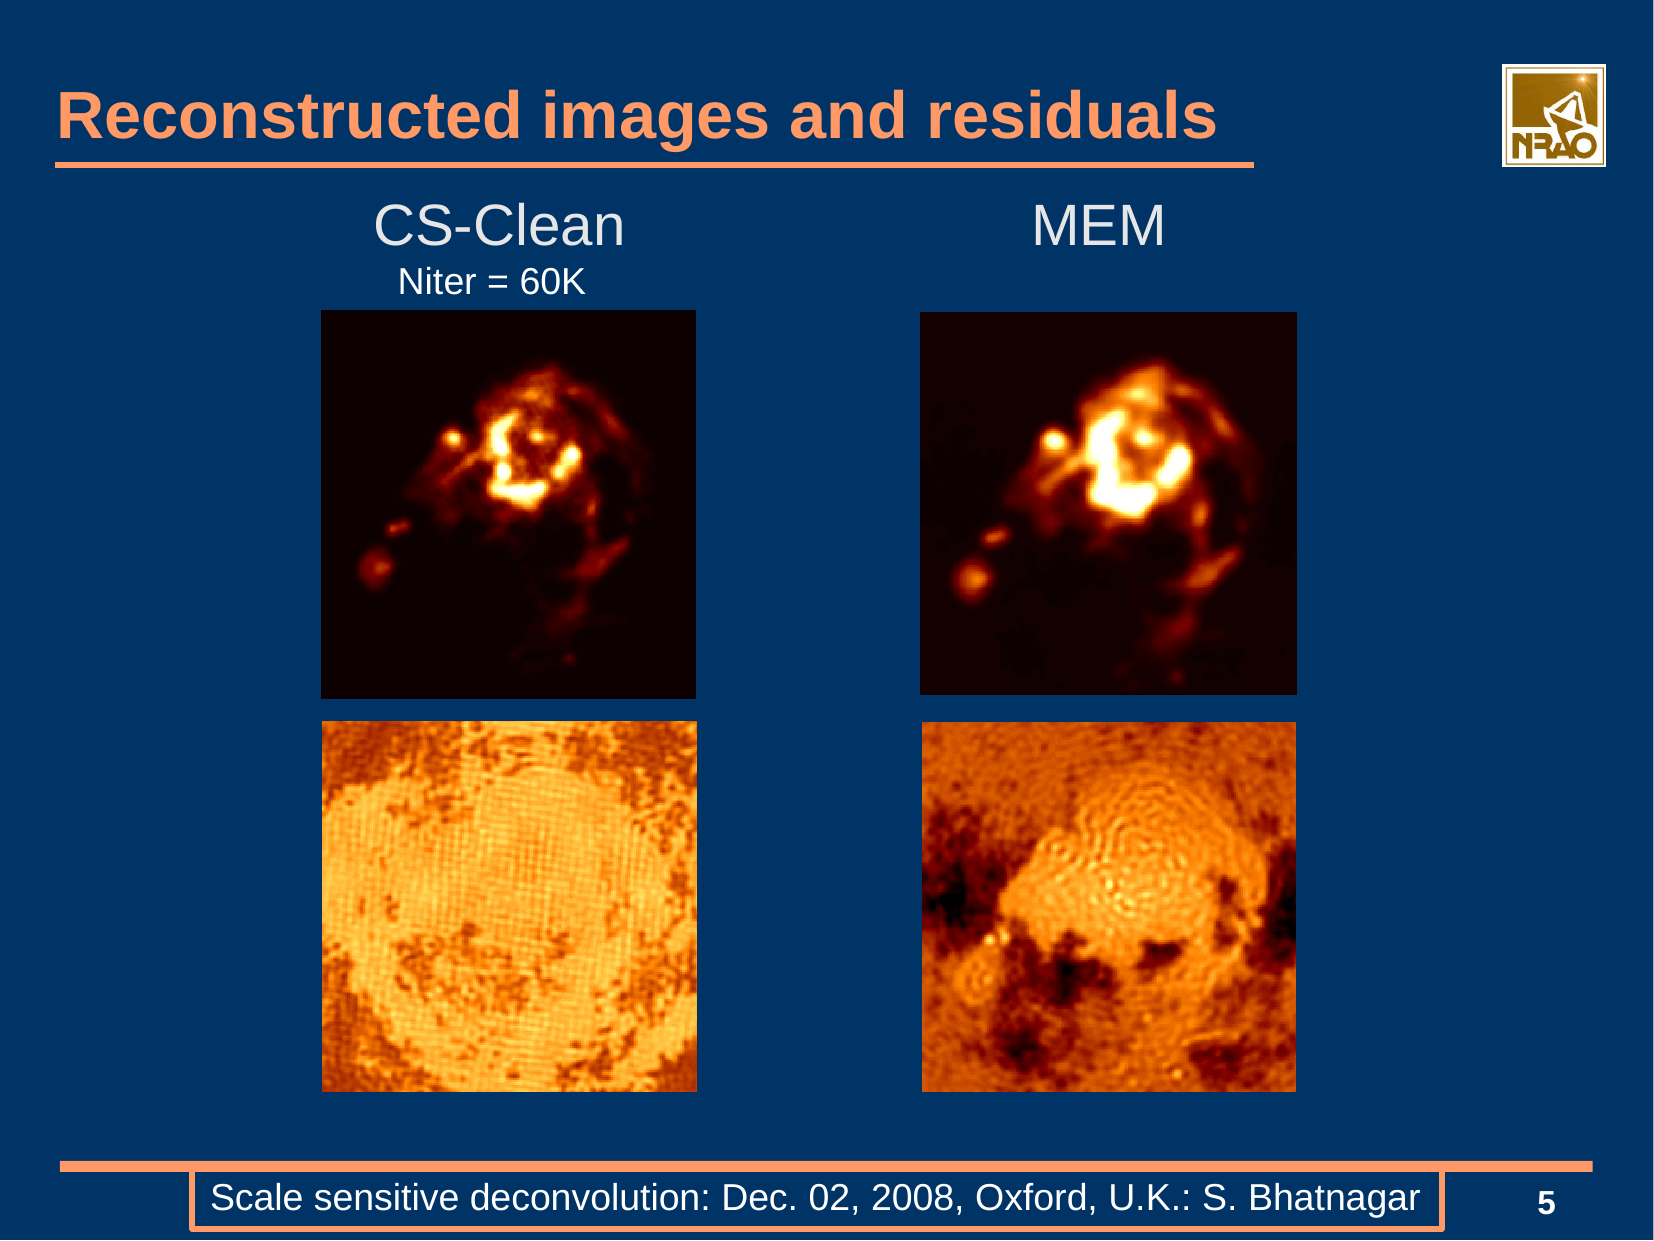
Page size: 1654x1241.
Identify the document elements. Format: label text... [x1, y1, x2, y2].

picture [920, 312, 1297, 695]
list CS-Clean MEM [63, 192, 1601, 1133]
picture [321, 310, 696, 699]
picture [1502, 64, 1606, 167]
text_box Niter = 60K [382, 252, 602, 310]
title Reconstructed images and residuals [56, 71, 1489, 161]
picture [322, 721, 697, 1092]
picture [922, 722, 1296, 1092]
